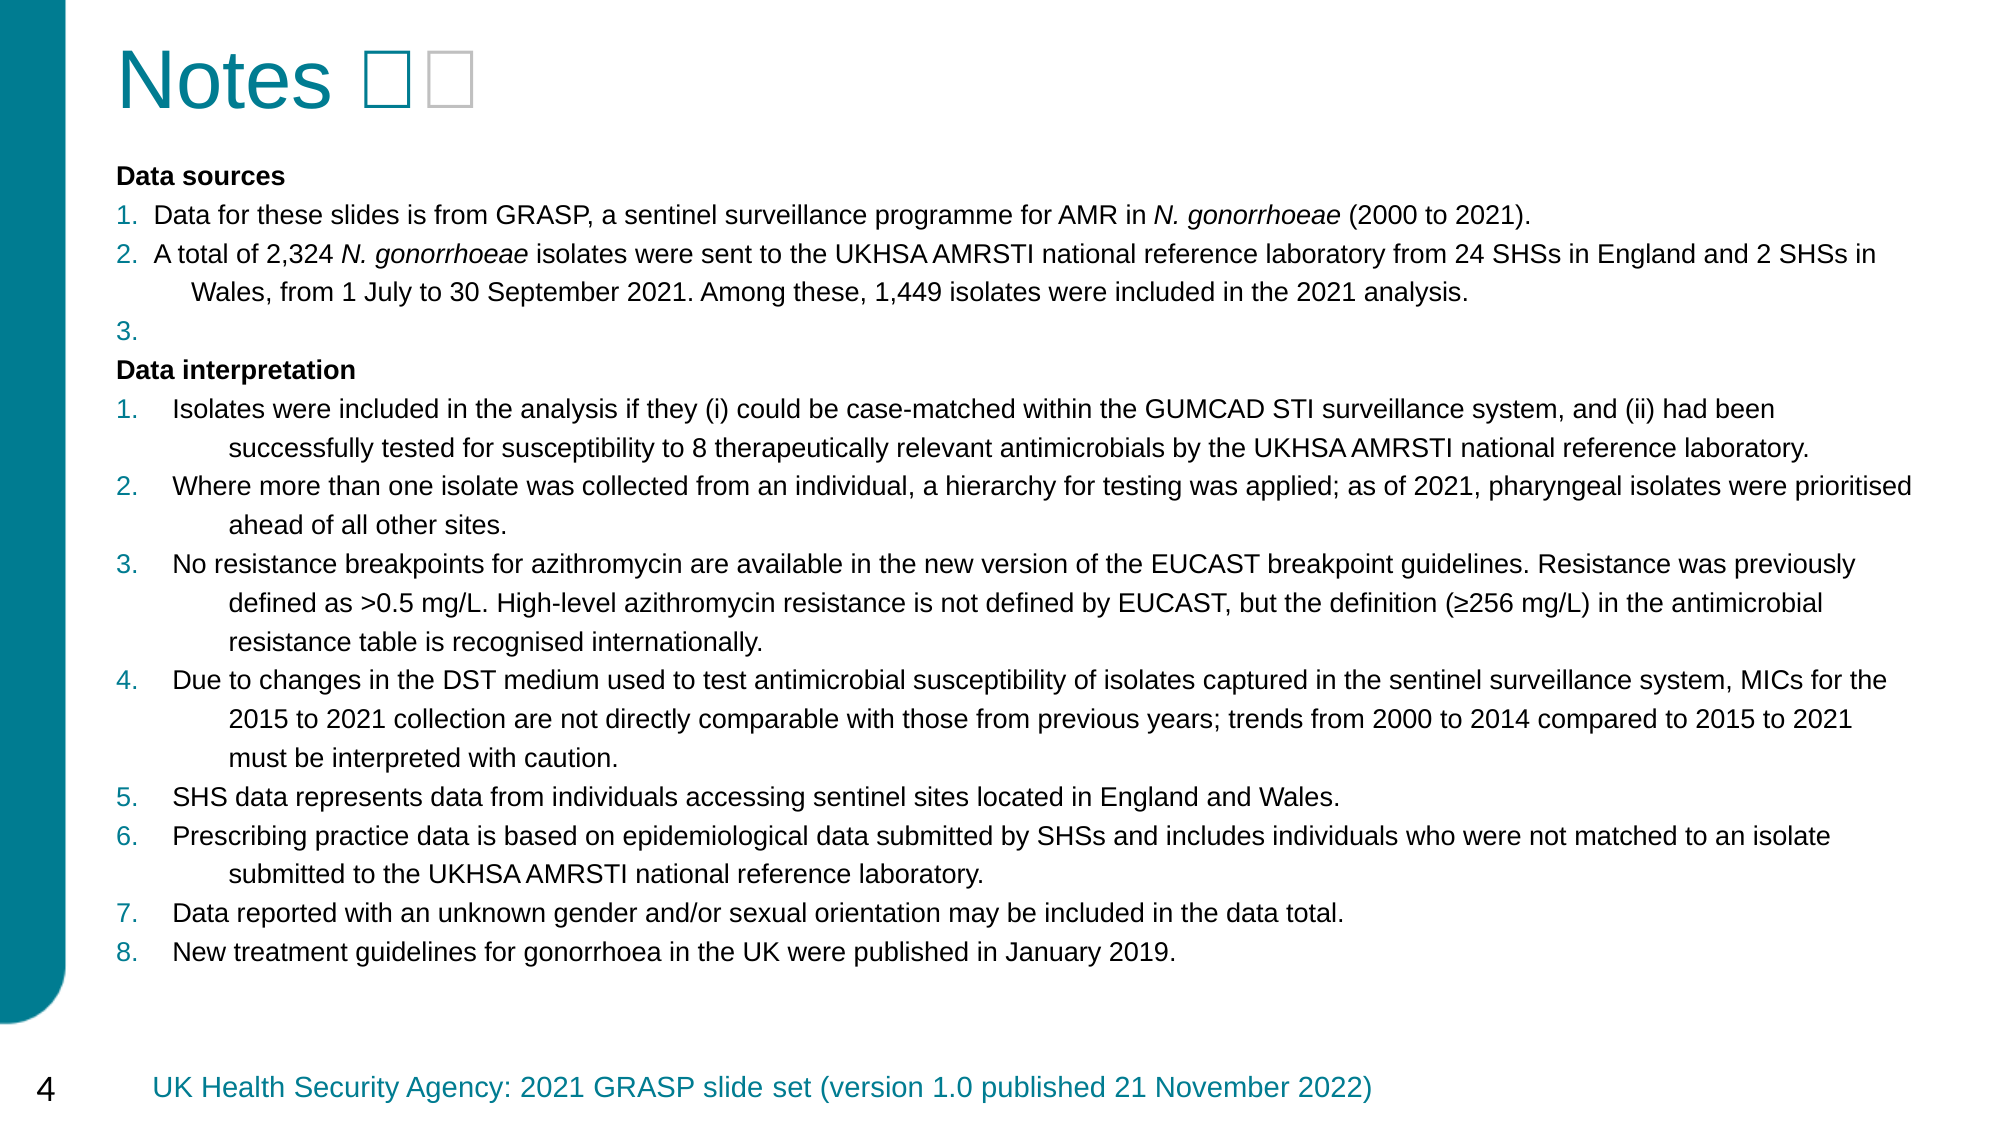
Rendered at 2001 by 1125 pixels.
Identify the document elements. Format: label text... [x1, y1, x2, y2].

text_box UK Health Security Agency: 2021 GRASP slide set (version 1.0 published 21 November 2022) [137, 1056, 1780, 1116]
text_box [21, 1056, 120, 1117]
title Notes  [101, 29, 1926, 144]
list Data sources Data for these slides is from GRASP, a sentinel surveillance programme for AMR in N. gonorrhoeae (2000 to 2021). A total of 2,324 N. gonorrhoeae isolates were sent to the UKHSA AMRSTI national reference laboratory from 24 SHSs in England and 2 SHSs in Wales, from 1 July to 30 September 2021. Among these, 1,449 isolates were included in the 2021 analysis. Data interpretation Isolates were included in the analysis if they (i) could be case-matched within the GUMCAD STI surveillance system, and (ii) had been successfully tested for susceptibility to 8 therapeutically relevant antimicrobials by the UKHSA AMRSTI national reference laboratory. Where more than one isolate was collected from an individual, a hierarchy for testing was applied; as of 2021, pharyngeal isolates were prioritised ahead of all other sites. No resistance breakpoints for azithromycin are available in the new version of the EUCAST breakpoint guidelines. Resistance was previously defined as >0.5 mg/L. High-level azithromycin resistance is not defined by EUCAST, but the definition (≥256 mg/L) in the antimicrobial resistance table is recognised internationally. Due to changes in the DST medium used to test antimicrobial susceptibility of isolates captured in the sentinel surveillance system, MICs for the 2015 to 2021 collection are not directly comparable with those from previous years; trends from 2000 to 2014 compared to 2015 to 2021 must be interpreted with caution. SHS data represents data from individuals accessing sentinel sites located in England and Wales. Prescribing practice data is based on epidemiological data submitted by SHSs and includes individuals who were not matched to an isolate submitted to the UKHSA AMRSTI national reference laboratory. Data reported with an unknown gender and/or sexual orientation may be included in the data total. New treatment guidelines for gonorrhoea in the UK were published in January 2019. [101, 144, 1926, 1036]
